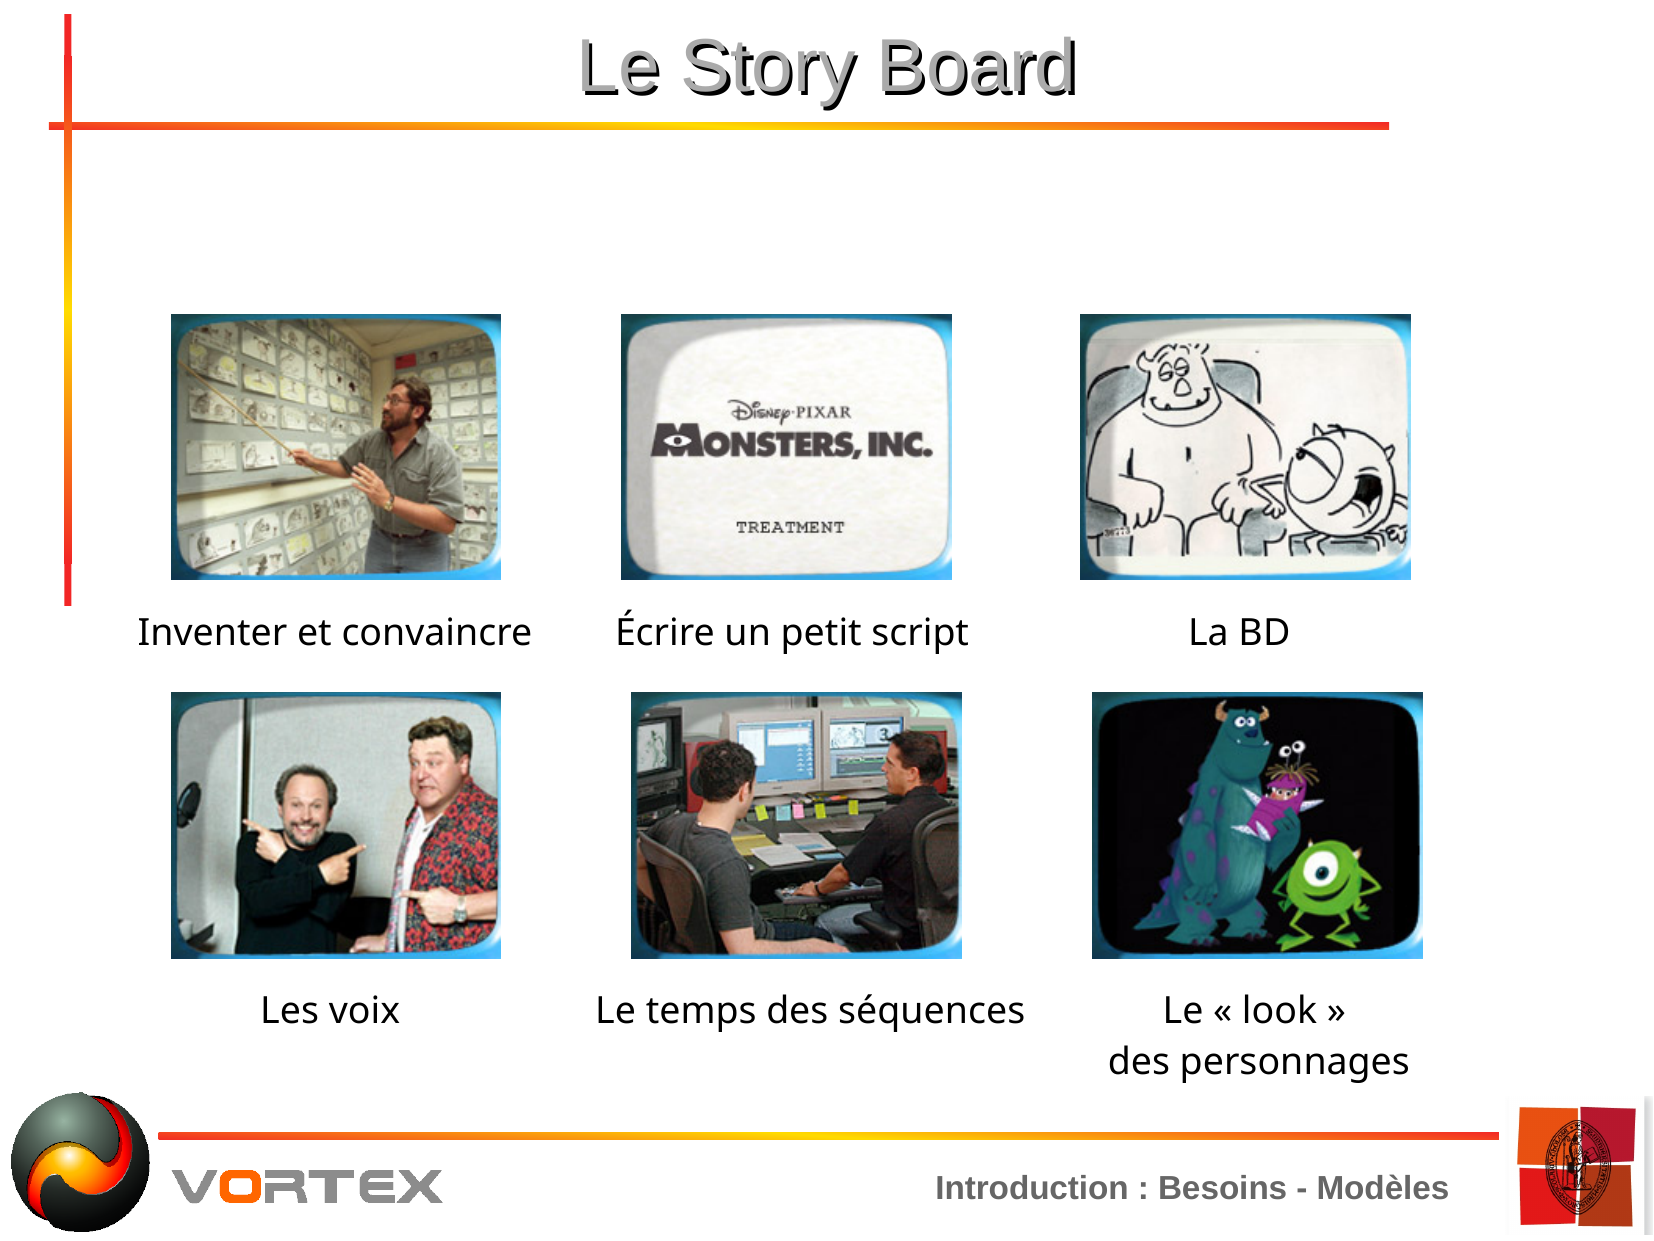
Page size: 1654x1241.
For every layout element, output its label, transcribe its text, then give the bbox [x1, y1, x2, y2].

picture [171, 692, 501, 959]
picture [1092, 692, 1423, 959]
text_box Les voix [245, 976, 416, 1043]
text_box Le temps des séquences [580, 976, 1041, 1043]
picture [621, 314, 952, 580]
picture [1080, 314, 1411, 580]
text_box Inventer et convaincre [122, 597, 548, 665]
text_box Le « look » des personnages [1093, 976, 1426, 1094]
text_box Écrire un petit script [600, 597, 985, 665]
picture [1505, 1096, 1653, 1235]
title Le Story Board [0, 9, 1654, 123]
picture [171, 314, 501, 580]
picture [631, 692, 962, 959]
picture [11, 1092, 443, 1232]
text_box La BD [1173, 597, 1306, 665]
